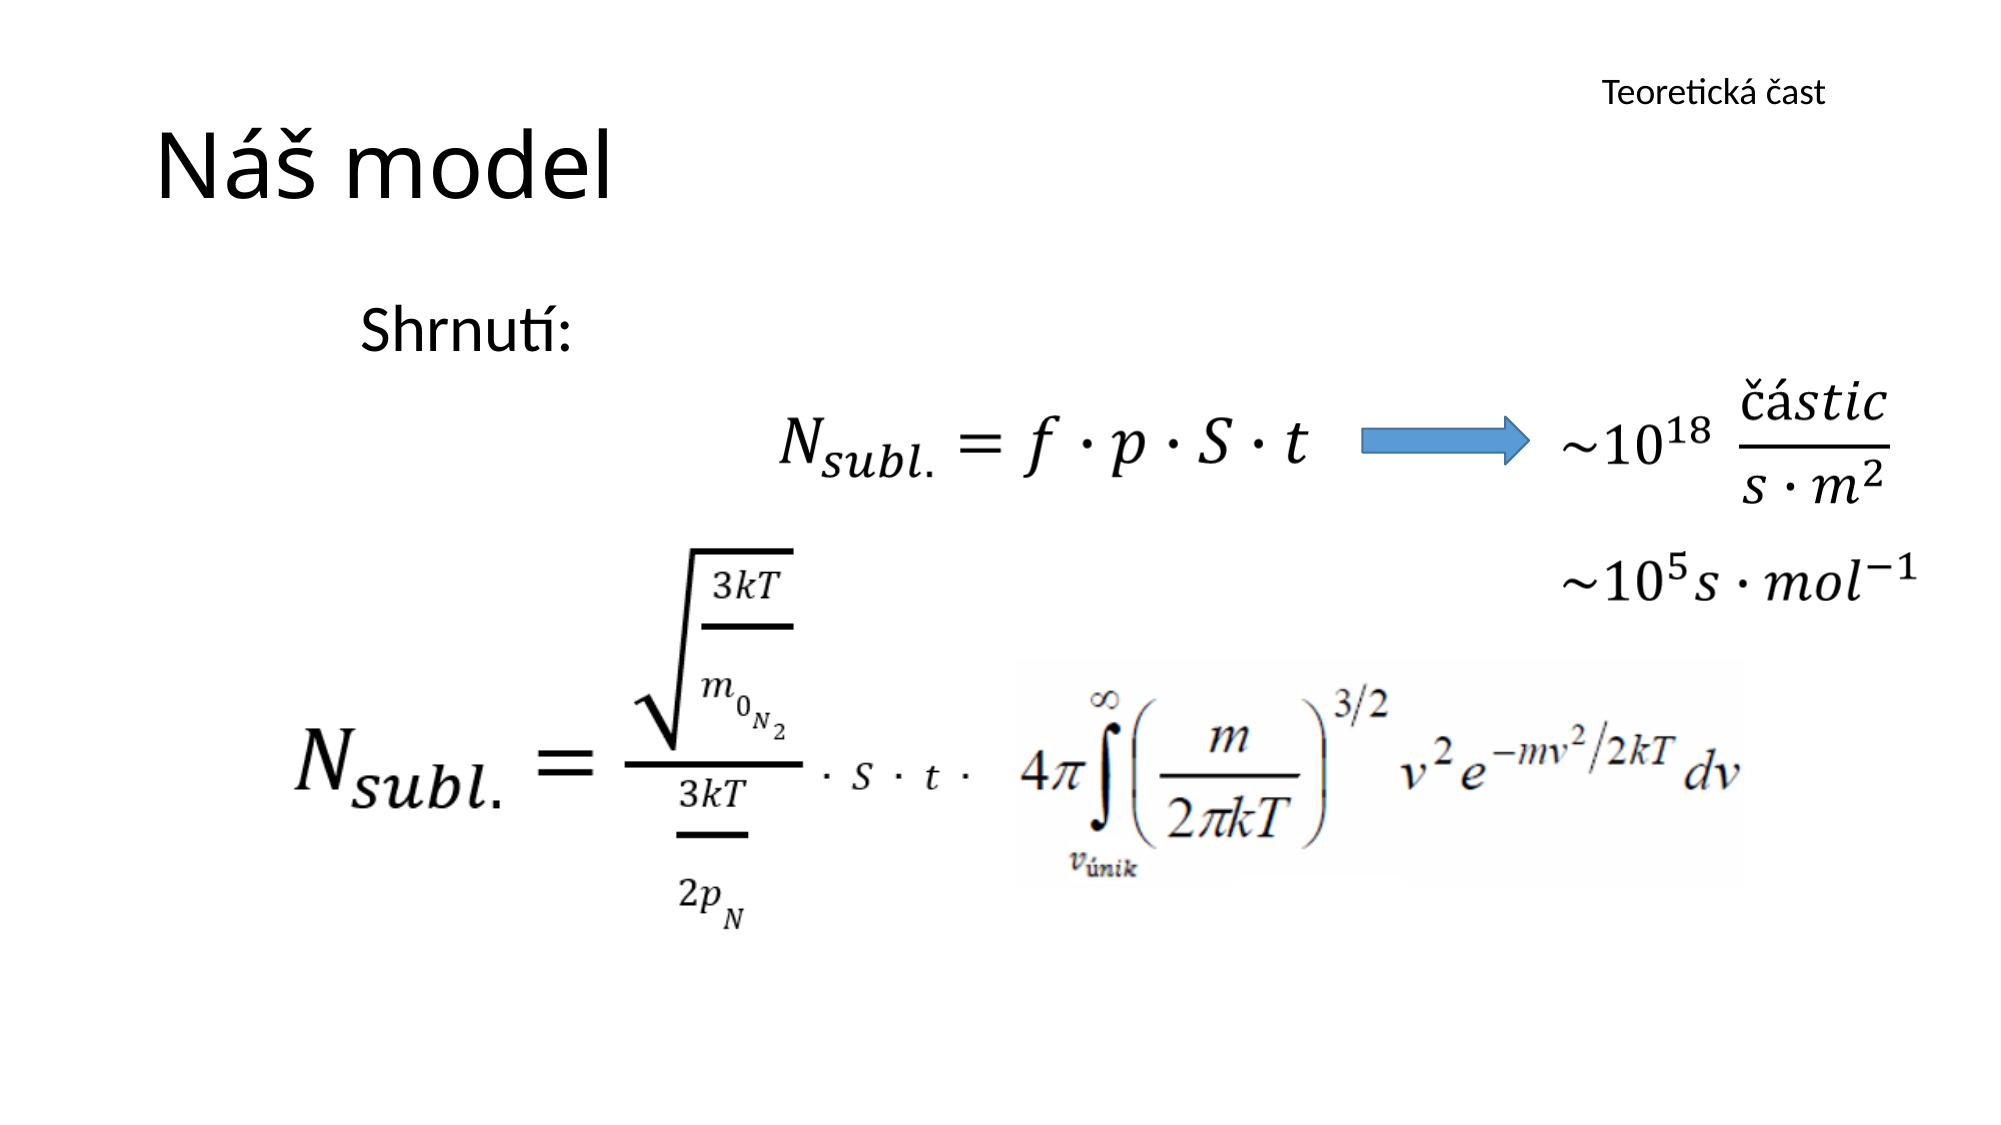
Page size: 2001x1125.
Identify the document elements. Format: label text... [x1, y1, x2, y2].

title Náš model [138, 60, 1864, 278]
text_box Teoretická čast [1587, 59, 1863, 120]
picture [292, 536, 1746, 959]
text_box [1529, 536, 1953, 624]
text_box [752, 392, 1336, 489]
text_box [1536, 362, 1914, 513]
text_box Shrnutí: [345, 277, 630, 373]
text_box [1362, 416, 1530, 465]
